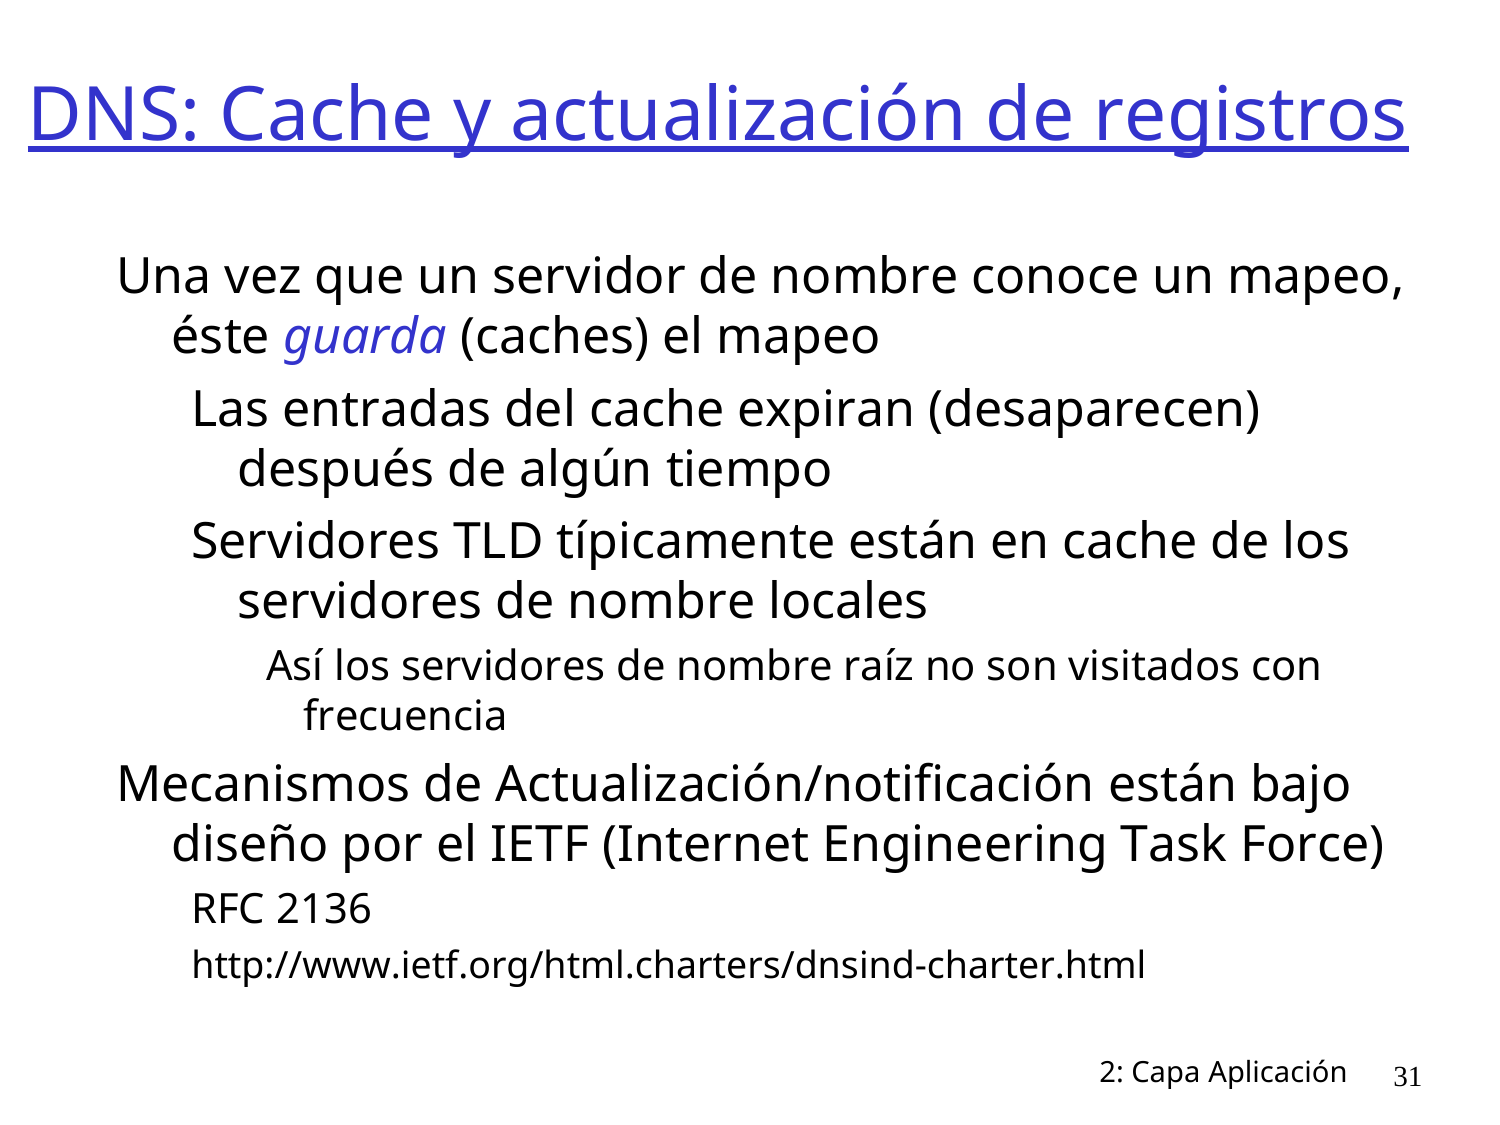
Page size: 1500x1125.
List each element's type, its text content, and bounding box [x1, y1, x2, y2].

text_box Una vez que un servidor de nombre conoce un mapeo, éste guarda (caches) el mapeo Las entradas del cache expiran (desaparecen) después de algún tiempo‏ Servidores TLD típicamente están en cache de los servidores de nombre locales Así los servidores de nombre raíz no son visitados con frecuencia Mecanismos de Actualización/notificación están bajo diseño por el IETF (Internet Engineering Task Force)‏ RFC 2136 http://www.ietf.org/html.charters/dnsind-charter.html [101, 235, 1459, 1013]
text_box DNS: Cache y actualización de registros [12, 22, 1460, 211]
